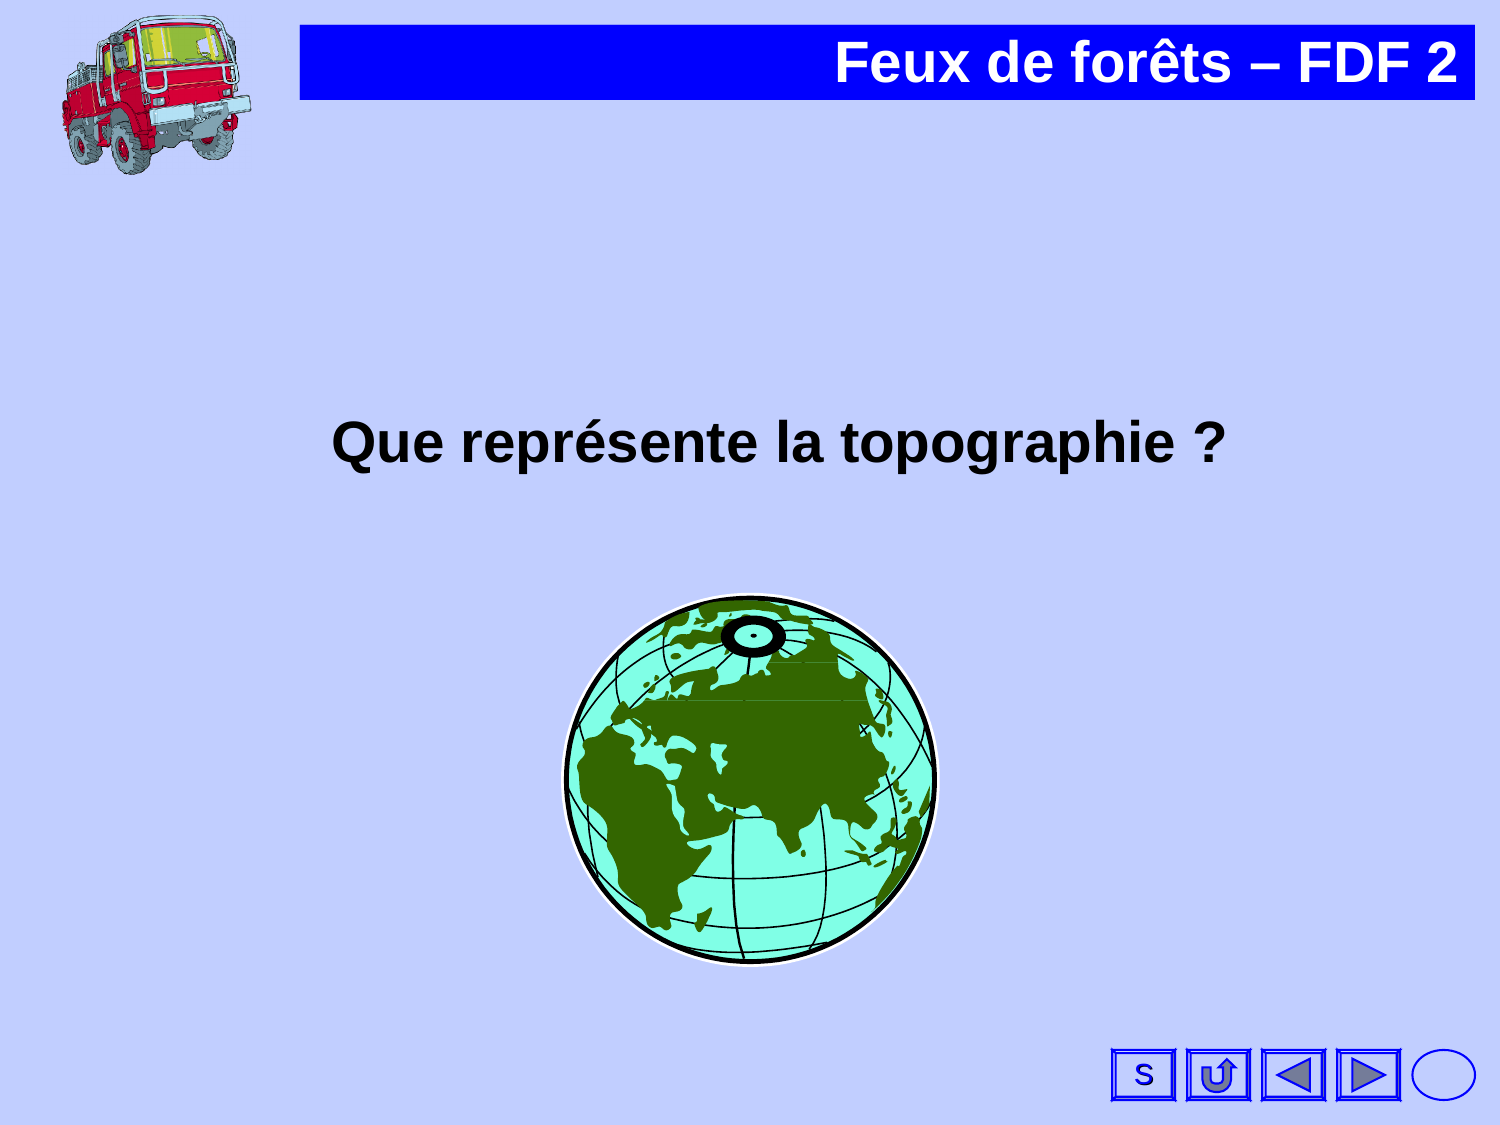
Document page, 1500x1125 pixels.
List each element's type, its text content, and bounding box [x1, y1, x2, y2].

text_box Que représente la topographie ? [316, 401, 1247, 483]
text_box Feux de forêts – FDF 2 [299, 24, 1475, 100]
text_box [1412, 1049, 1476, 1101]
picture [561, 592, 940, 968]
